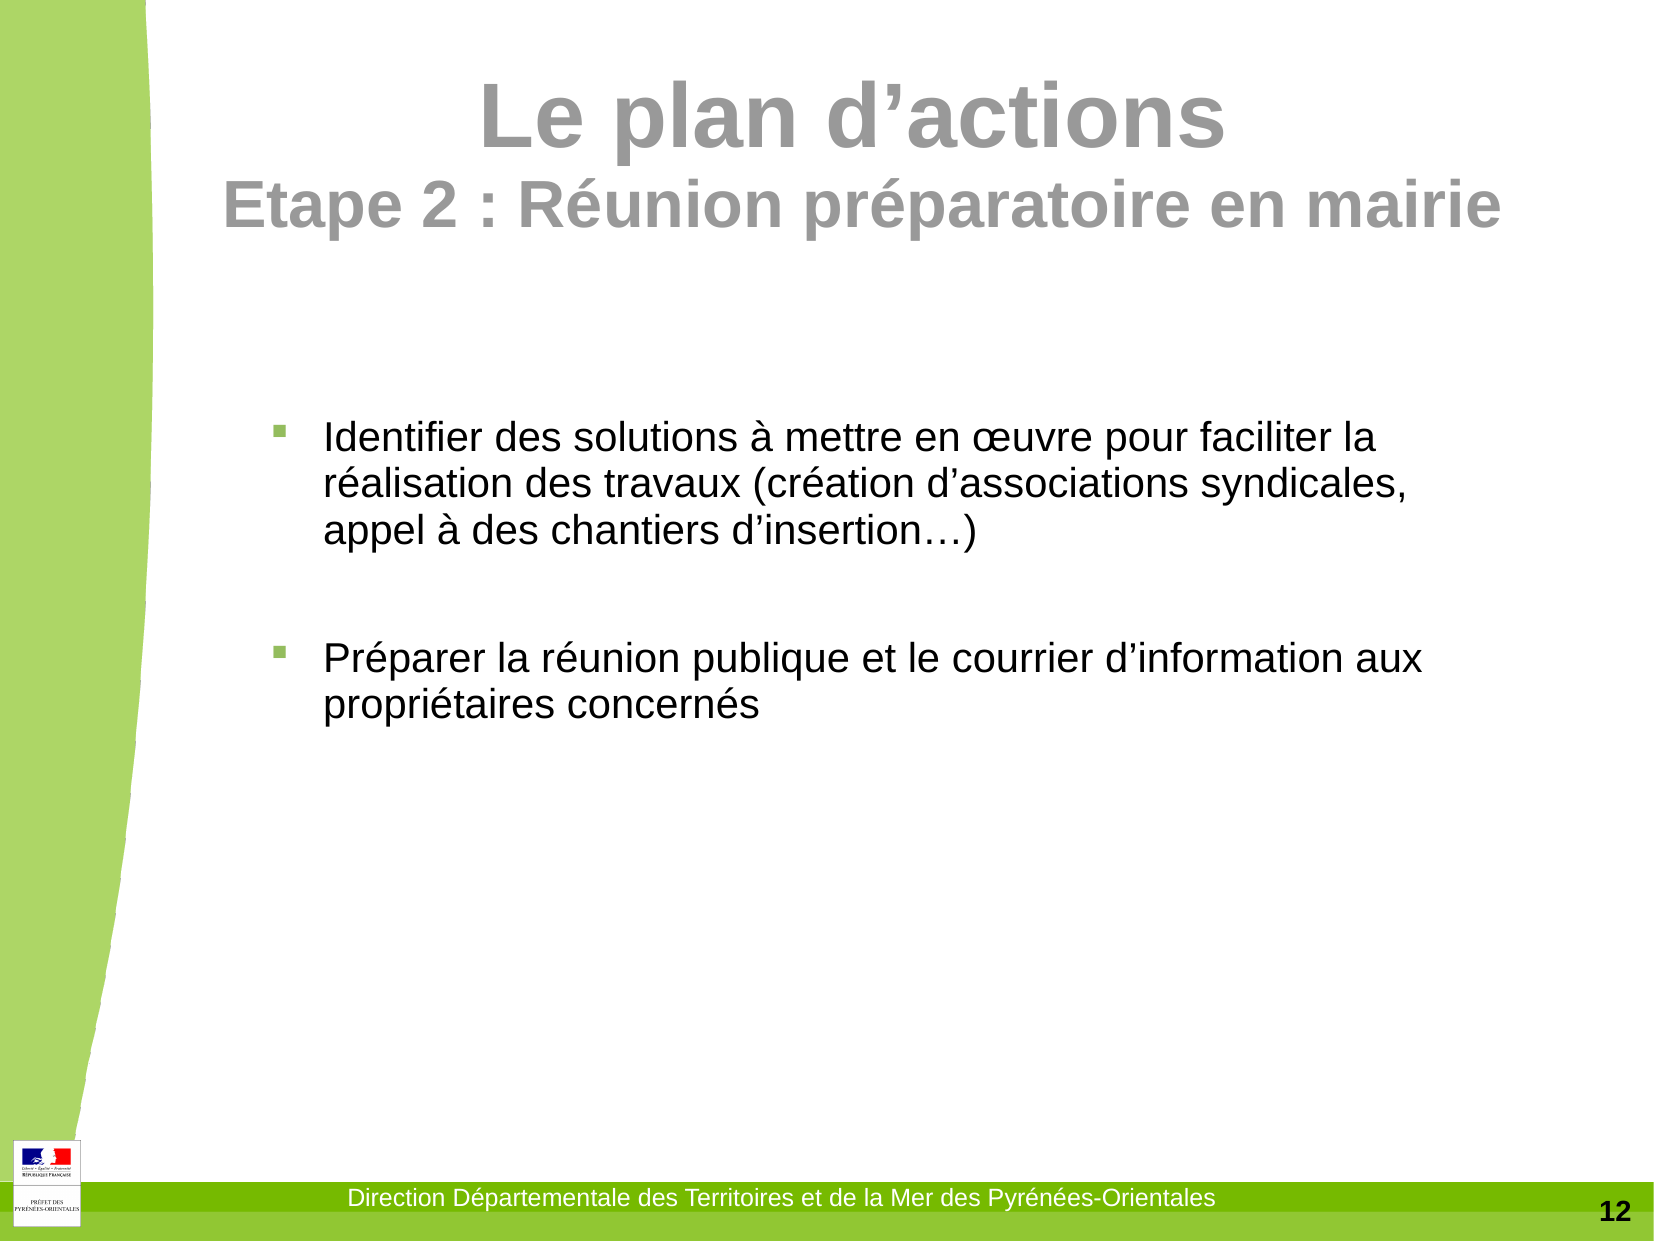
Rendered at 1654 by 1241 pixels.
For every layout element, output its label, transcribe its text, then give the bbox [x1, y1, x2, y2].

title Le plan d’actions Etape 2 : Réunion préparatoire en mairie [136, 56, 1571, 250]
list Identifier des solutions à mettre en œuvre pour faciliter la réalisation des travaux (création d’associations syndicales, appel à des chantiers d’insertion…) Préparer la réunion publique et le courrier d’information aux propriétaires concernés [181, 413, 1511, 792]
picture [0, 0, 1654, 1241]
